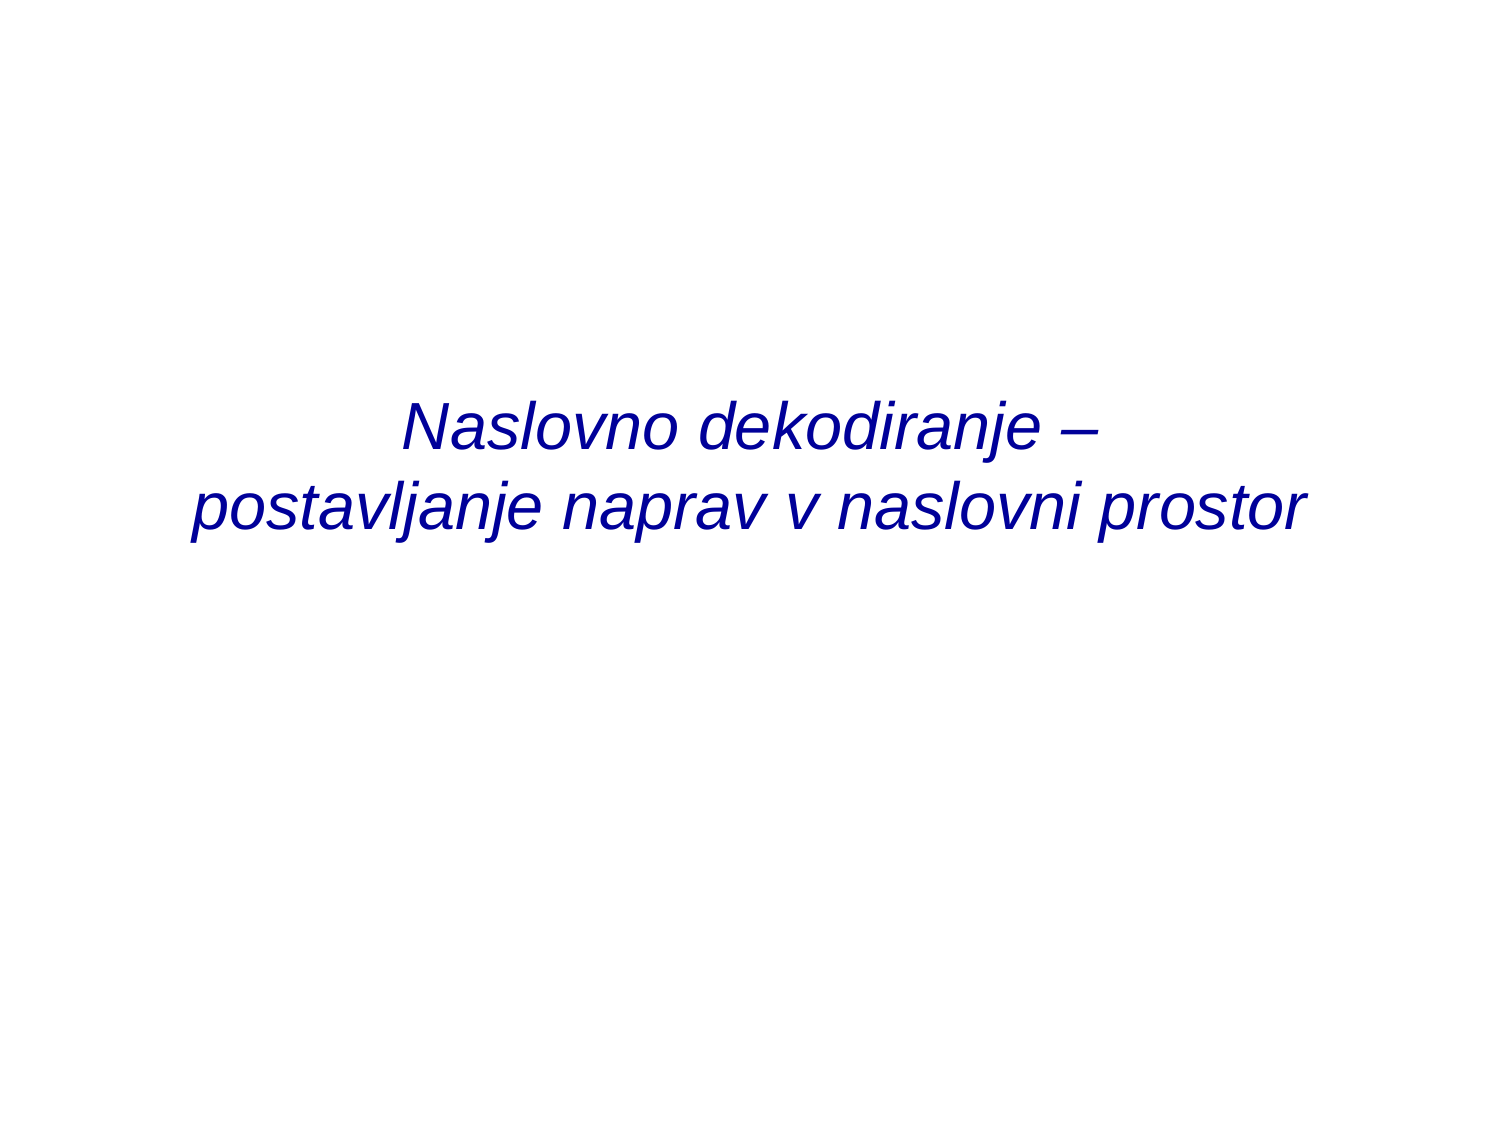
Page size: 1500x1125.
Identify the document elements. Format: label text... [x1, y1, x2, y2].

title Naslovno dekodiranje – postavljanje naprav v naslovni prostor [112, 374, 1388, 563]
